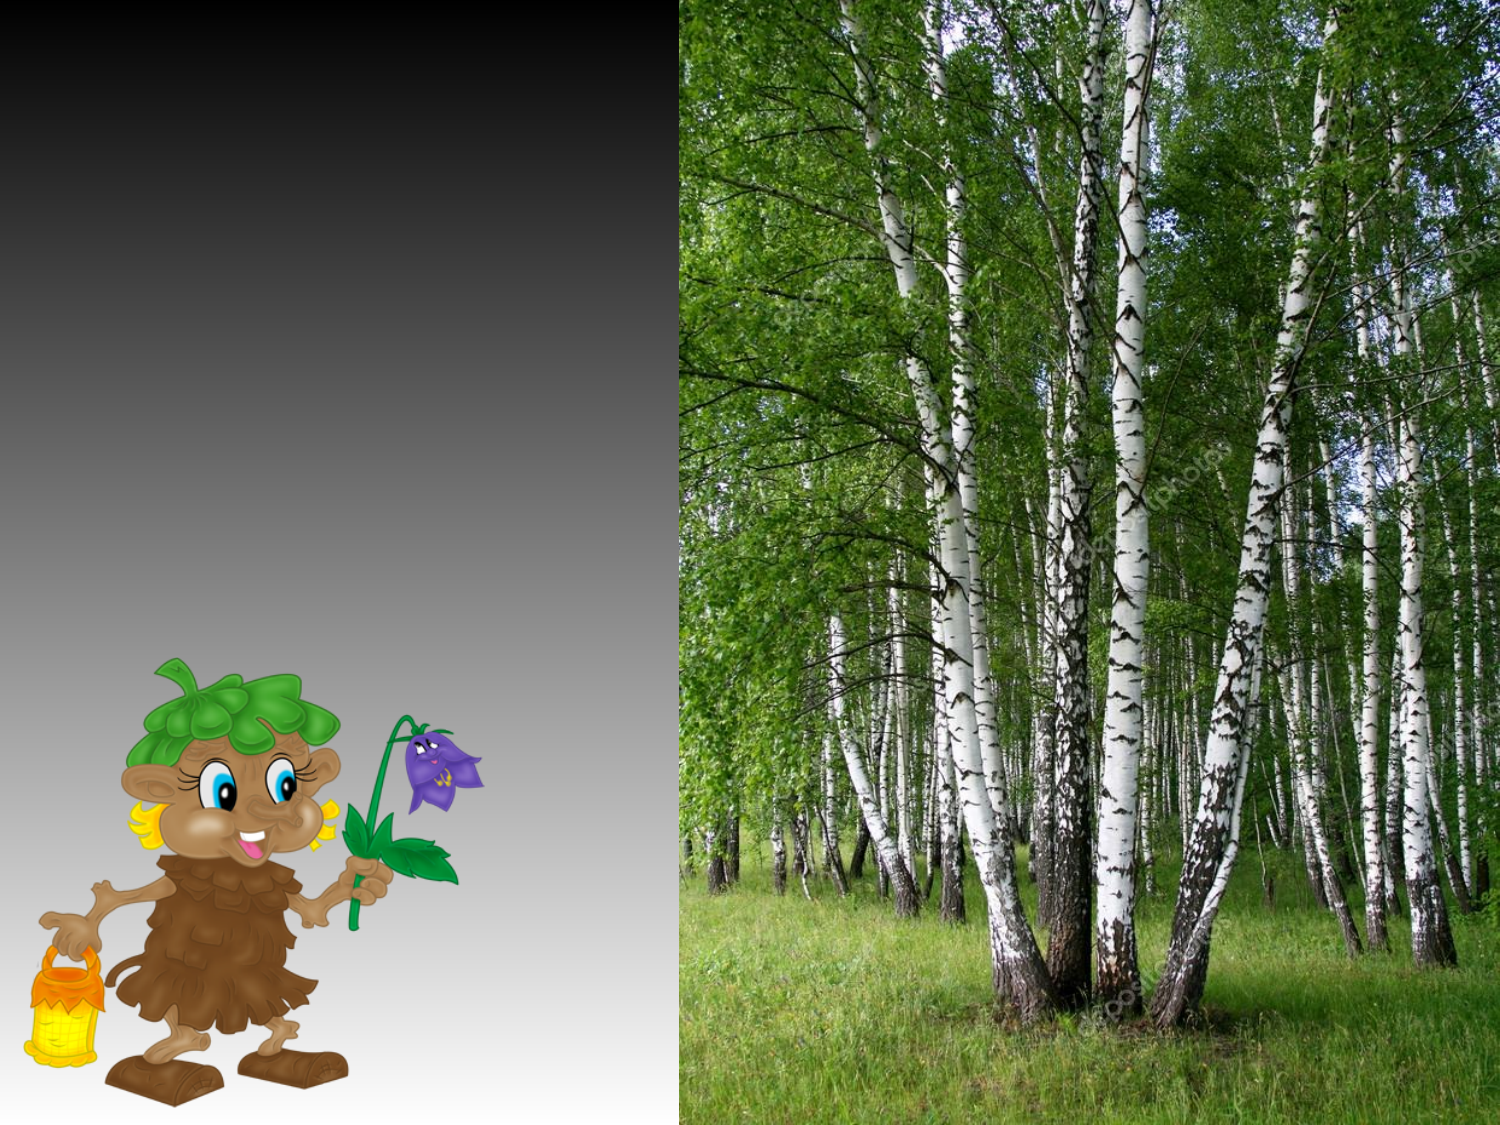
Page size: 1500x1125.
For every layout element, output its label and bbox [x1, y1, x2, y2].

picture [679, 0, 1500, 1125]
picture [0, 640, 485, 1125]
